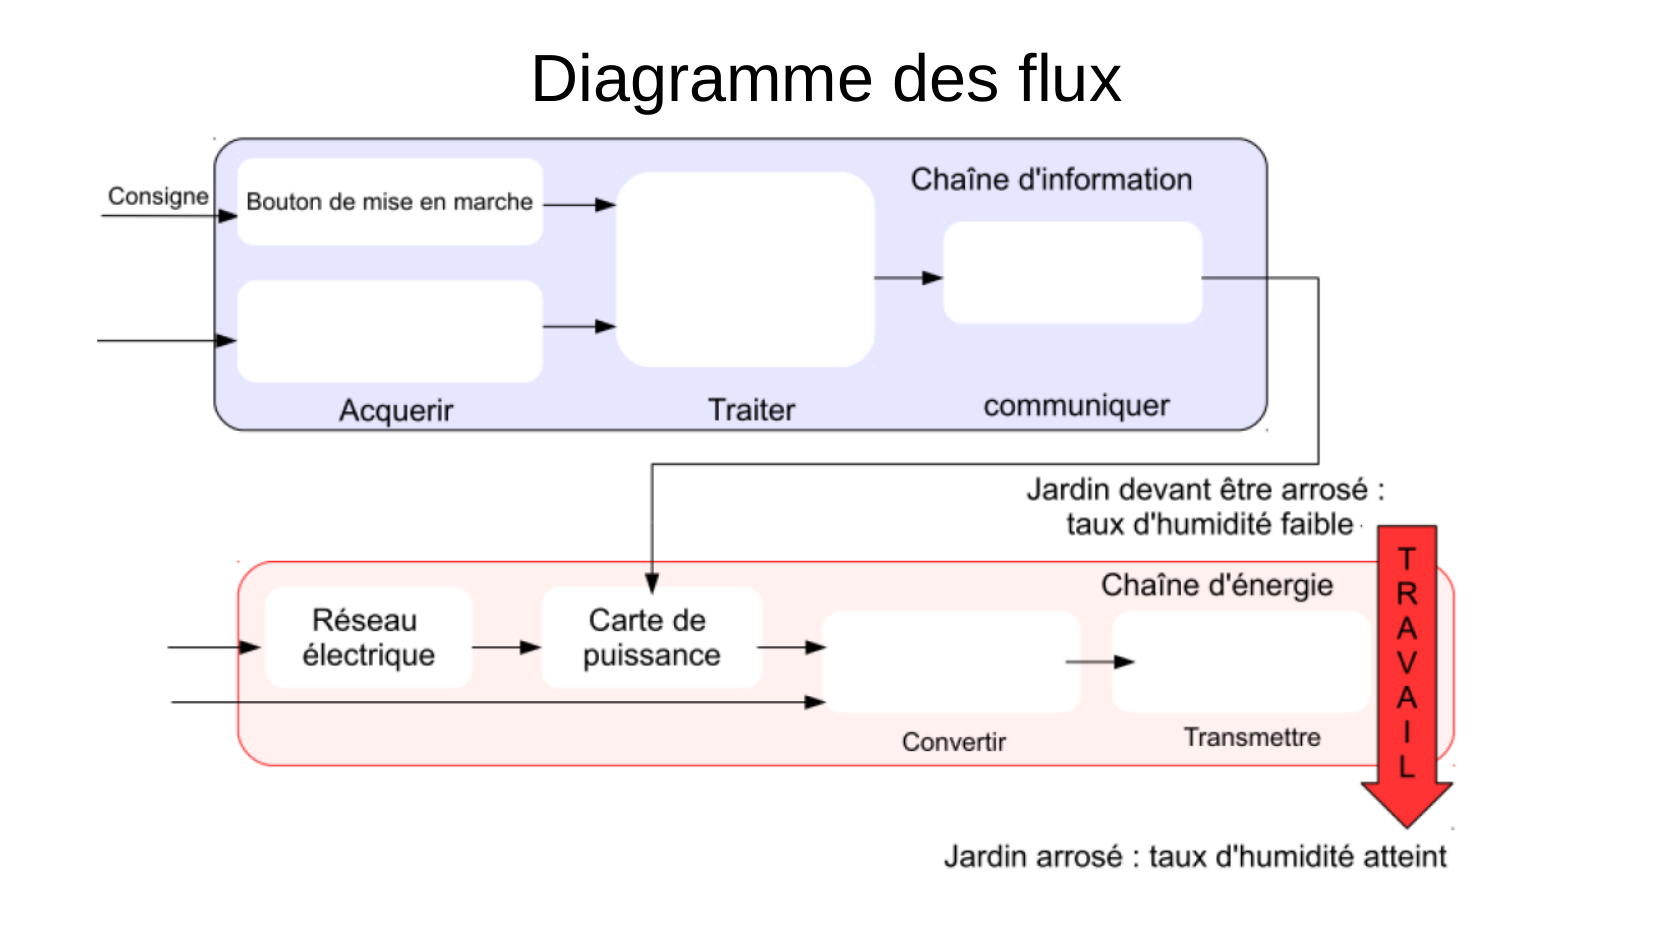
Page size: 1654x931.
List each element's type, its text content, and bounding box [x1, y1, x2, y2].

picture [82, 121, 1486, 898]
title Diagramme des flux [82, 37, 1571, 121]
